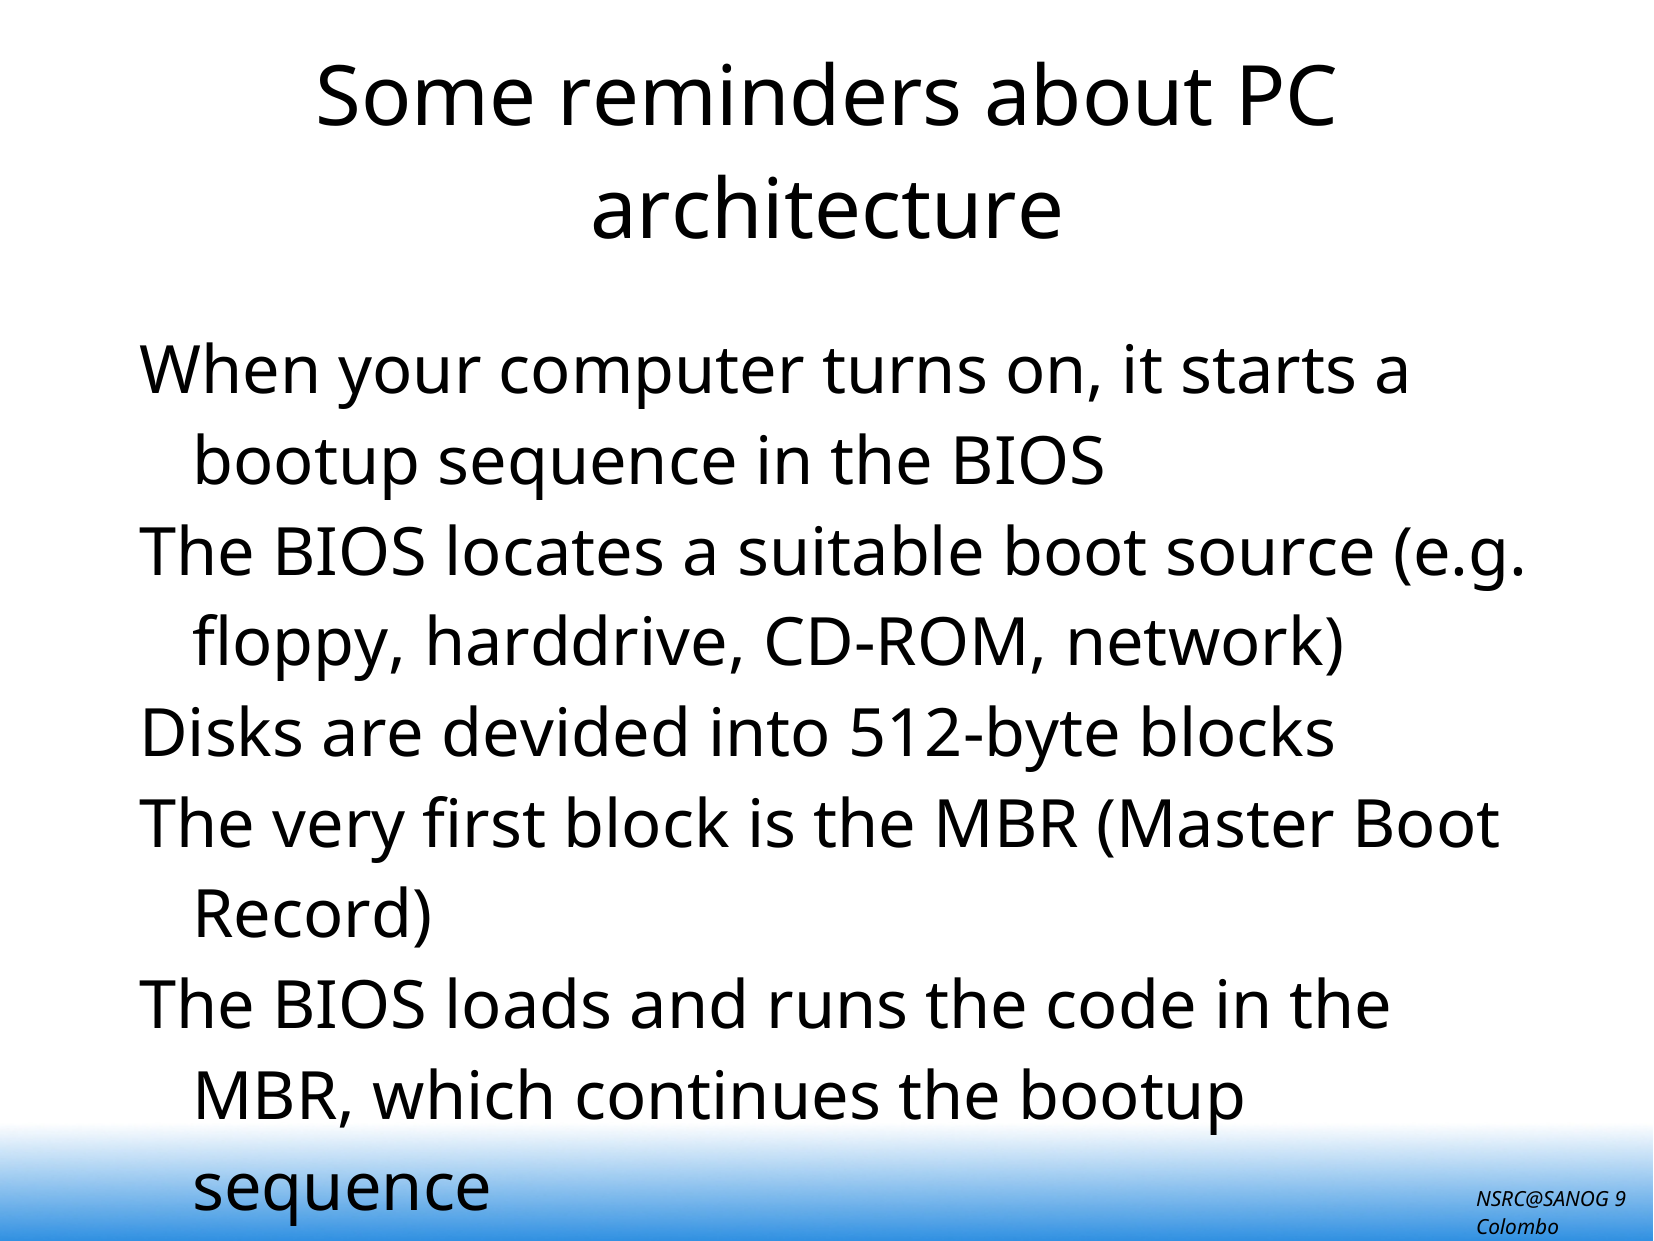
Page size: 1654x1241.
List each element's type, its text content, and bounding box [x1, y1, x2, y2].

title Some reminders about PC architecture [121, 46, 1534, 254]
list When your computer turns on, it starts a bootup sequence in the BIOS The BIOS locates a suitable boot source (e.g. floppy, harddrive, CD-ROM, network) Disks are devided into 512-byte blocks The very first block is the MBR (Master Boot Record) The BIOS loads and runs the code in the MBR, which continues the bootup sequence [121, 322, 1561, 1133]
picture [0, 1122, 1653, 1241]
